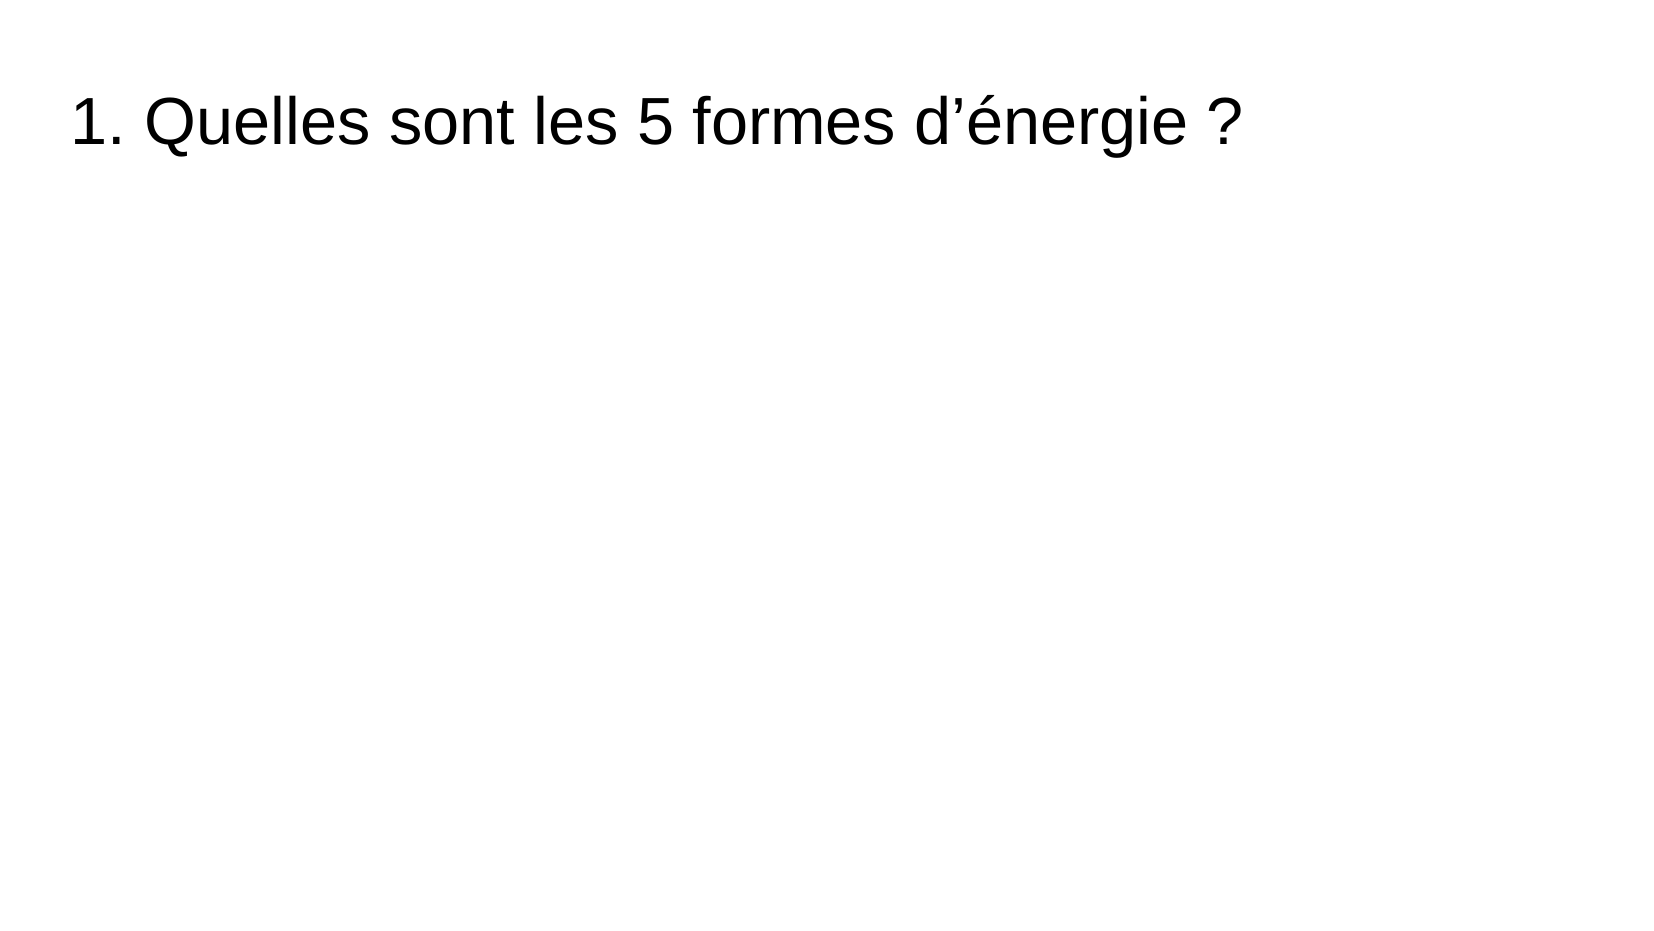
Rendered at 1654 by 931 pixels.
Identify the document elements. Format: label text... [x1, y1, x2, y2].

list 1. Quelles sont les 5 formes d’énergie ? [70, 47, 1560, 851]
